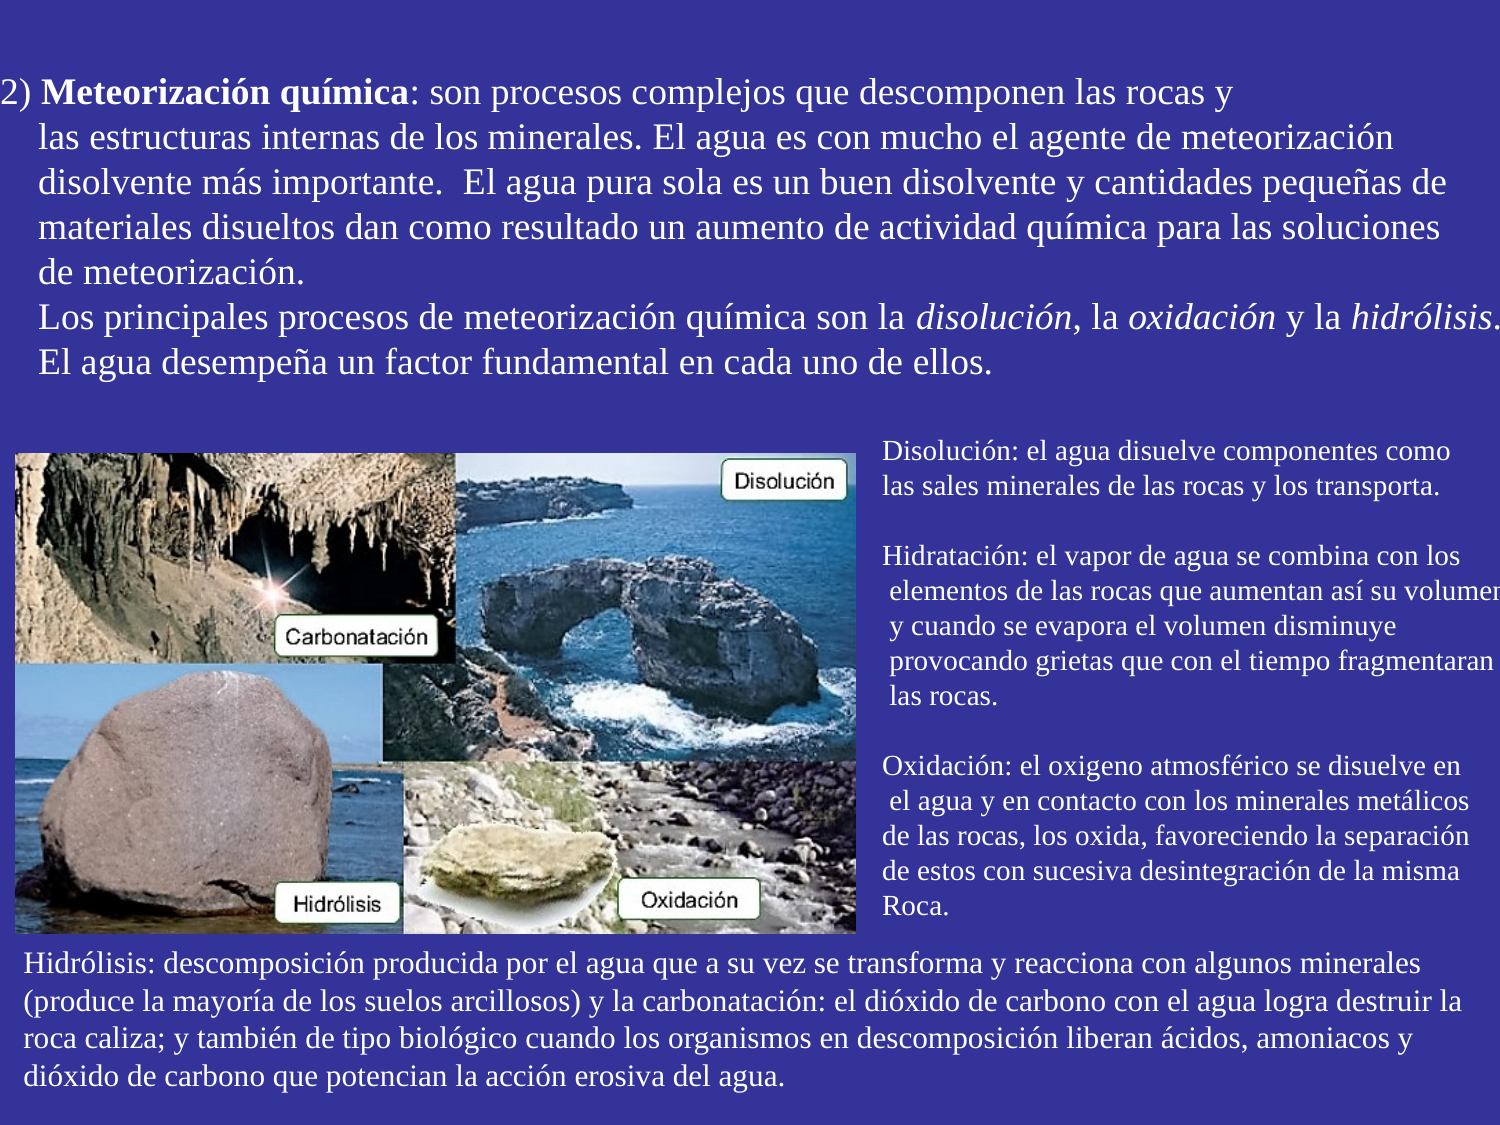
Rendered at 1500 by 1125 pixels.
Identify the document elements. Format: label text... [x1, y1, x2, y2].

picture [15, 453, 856, 934]
text_box Disolución: el agua disuelve componentes como las sales minerales de las rocas y los transporta. Hidratación: el vapor de agua se combina con los elementos de las rocas que aumentan así su volumen y cuando se evapora el volumen disminuye provocando grietas que con el tiempo fragmentaran las rocas. Oxidación: el oxigeno atmosférico se disuelve en el agua y en contacto con los minerales metálicos de las rocas, los oxida, favoreciendo la separación de estos con sucesiva desintegración de la misma Roca. [867, 424, 1500, 929]
text_box Hidrólisis: descomposición producida por el agua que a su vez se transforma y reacciona con algunos minerales (produce la mayoría de los suelos arcillosos) y la carbonatación: el dióxido de carbono con el agua logra destruir la roca caliza; y también de tipo biológico cuando los organismos en descomposición liberan ácidos, amoniacos y dióxido de carbono que potencian la acción erosiva del agua. [8, 935, 1500, 1125]
text_box 2) Meteorización química: son procesos complejos que descomponen las rocas y las estructuras internas de los minerales. El agua es con mucho el agente de meteorización disolvente más importante. El agua pura sola es un buen disolvente y cantidades pequeñas de materiales disueltos dan como resultado un aumento de actividad química para las soluciones de meteorización. Los principales procesos de meteorización química son la disolución, la oxidación y la hidrólisis. El agua desempeña un factor fundamental en cada uno de ellos. [0, 60, 1500, 390]
